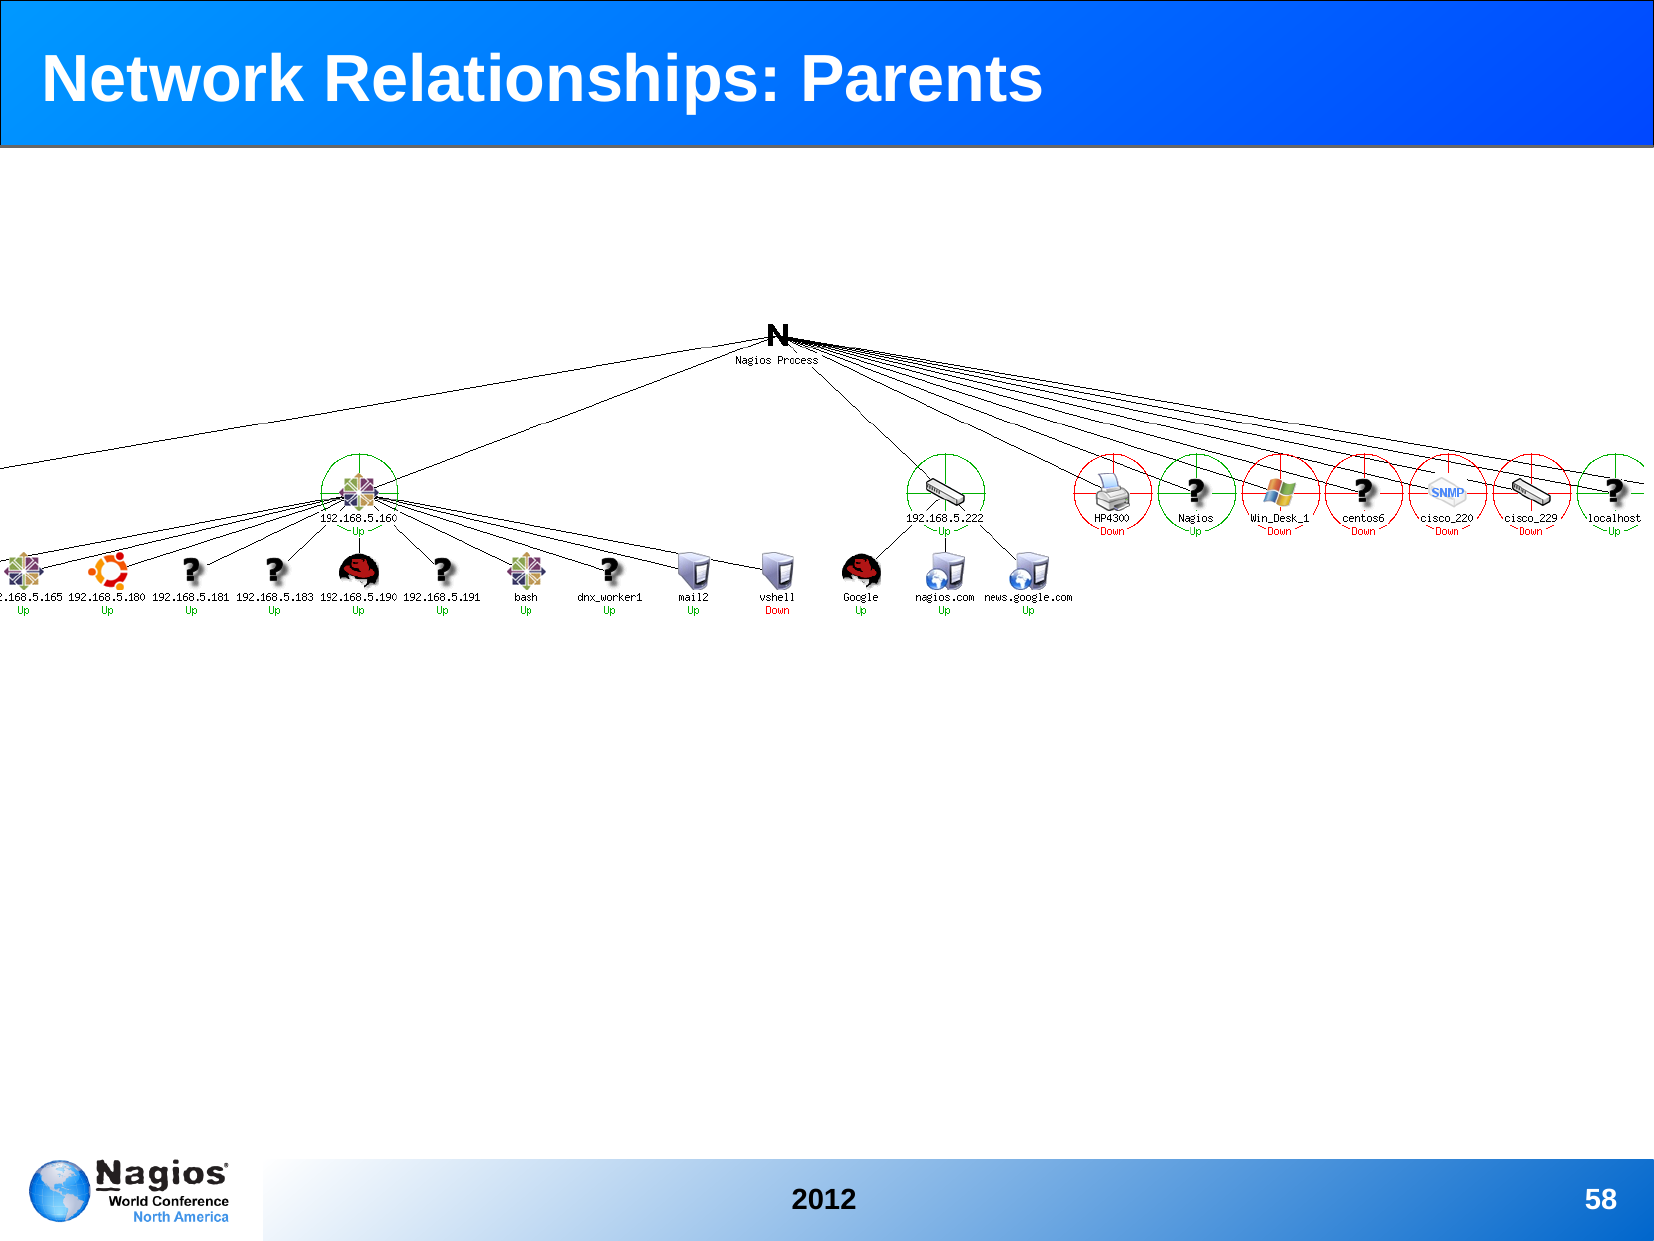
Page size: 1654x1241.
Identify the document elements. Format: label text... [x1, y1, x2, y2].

picture [29, 1159, 229, 1235]
picture [0, 272, 1654, 651]
title Network Relationships: Parents [41, 36, 1491, 120]
